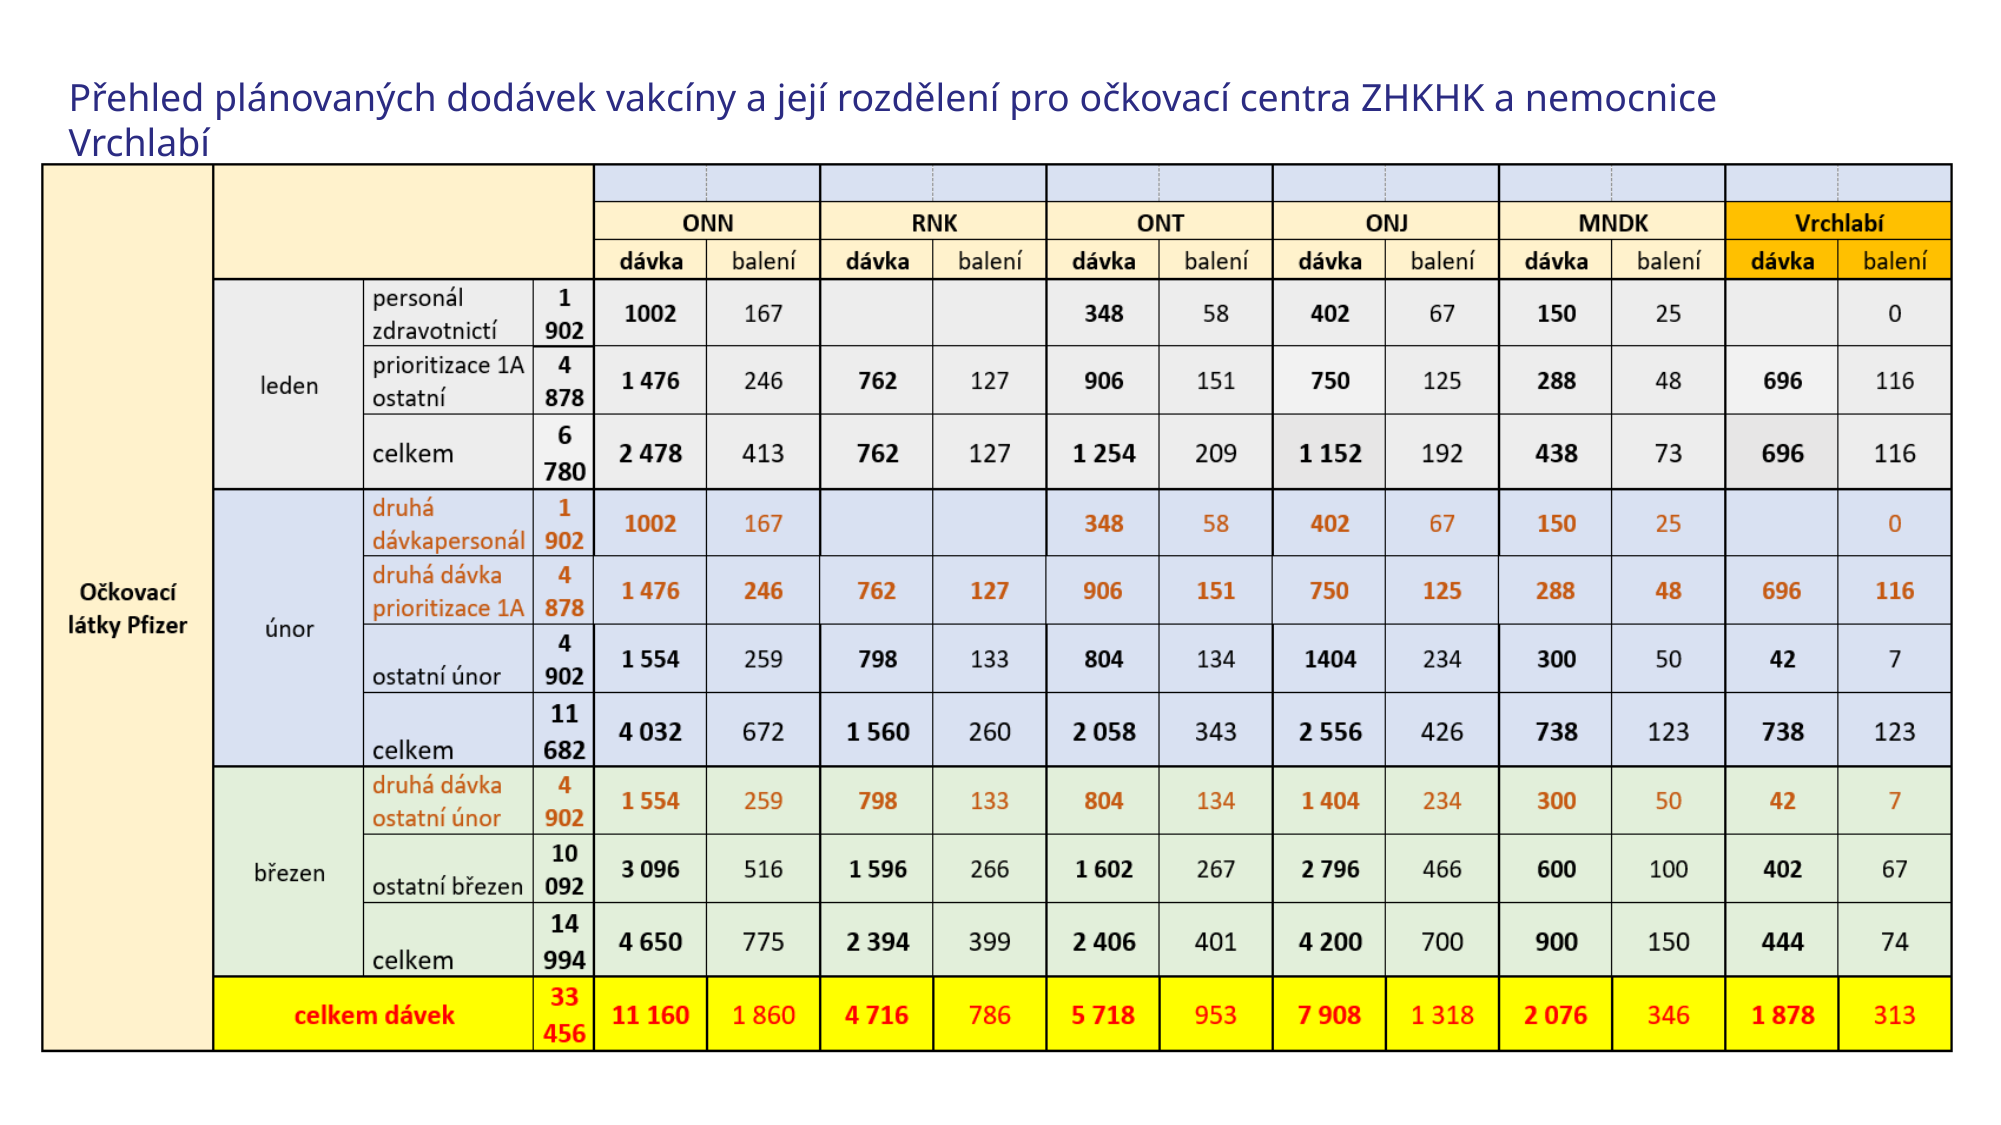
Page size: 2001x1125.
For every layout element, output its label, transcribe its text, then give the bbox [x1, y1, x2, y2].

picture [33, 151, 1967, 1073]
text_box Přehled plánovaných dodávek vakcíny a její rozdělení pro očkovací centra ZHKHK a nemocnice Vrchlabí [53, 66, 1872, 172]
